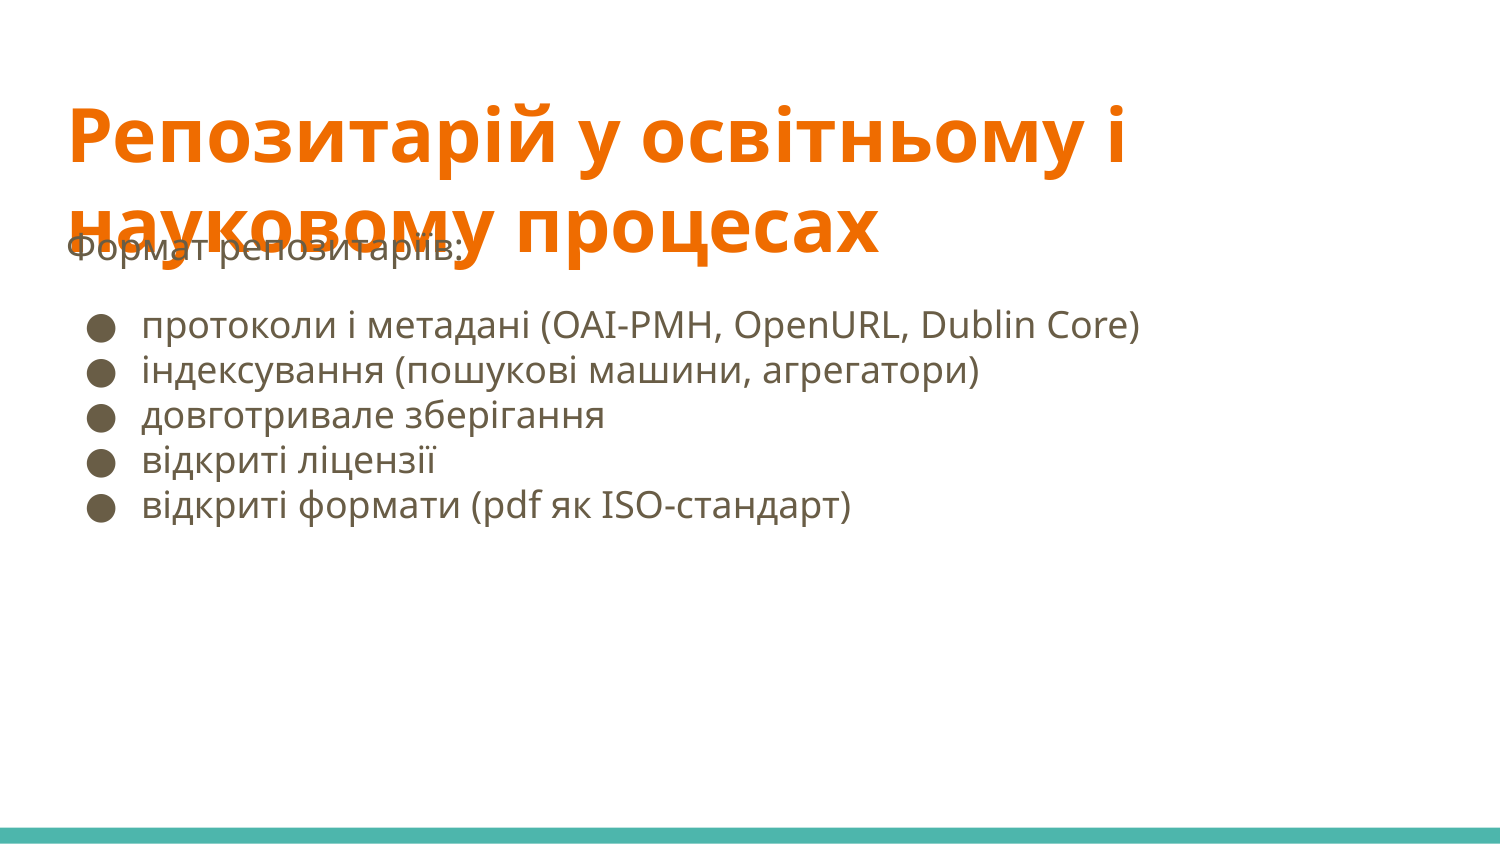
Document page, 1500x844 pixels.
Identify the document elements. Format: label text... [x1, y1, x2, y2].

list Формат репозитаріїв: протоколи і метадані (OAI-PMH, OpenURL, Dublin Core) індексування (пошукові машини, агрегатори) довготривале зберігання відкриті ліцензії відкриті формати (pdf як ISO-стандарт) [51, 207, 1449, 750]
title Репозитарій у освітньому і науковому процесах [51, 72, 1449, 189]
